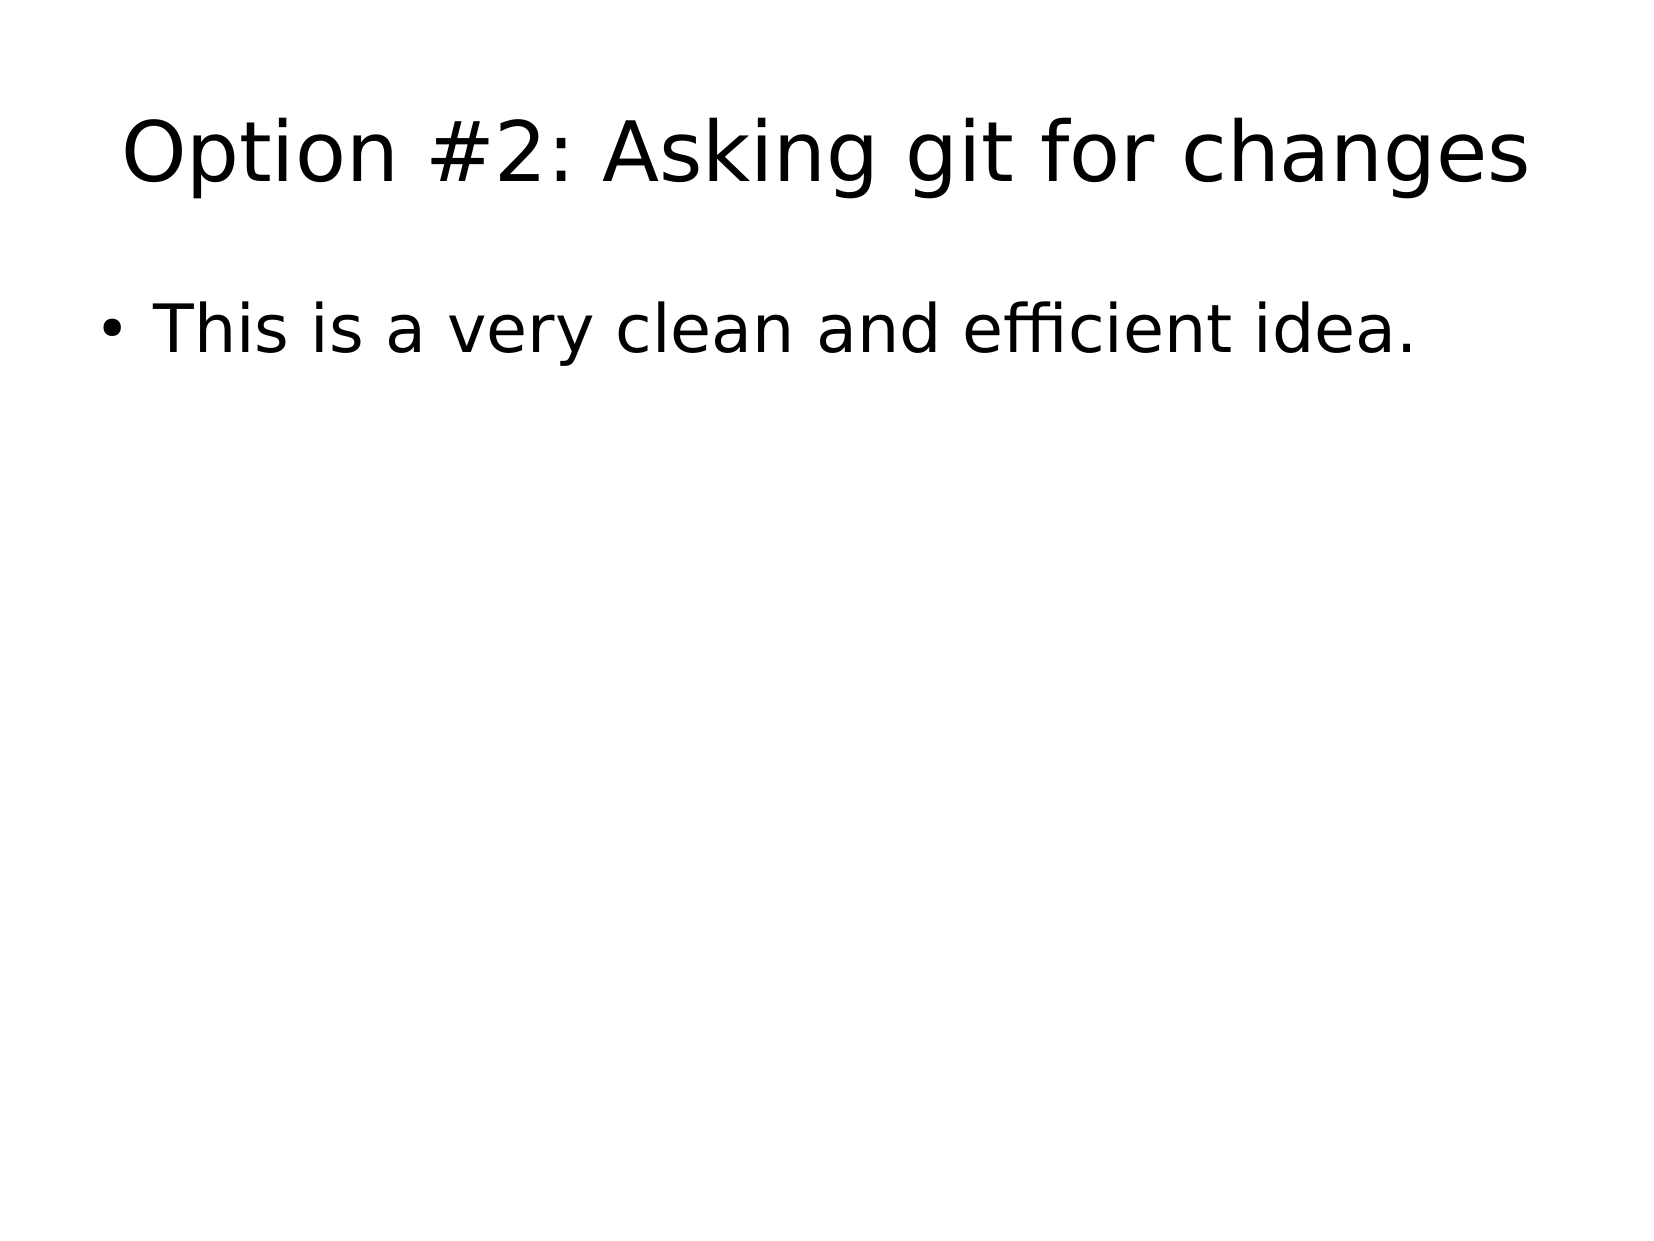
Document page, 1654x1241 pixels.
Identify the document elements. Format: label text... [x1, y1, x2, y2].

list This is a very clean and efficient idea. [82, 290, 1571, 1010]
title Option #2: Asking git for changes [82, 49, 1571, 257]
